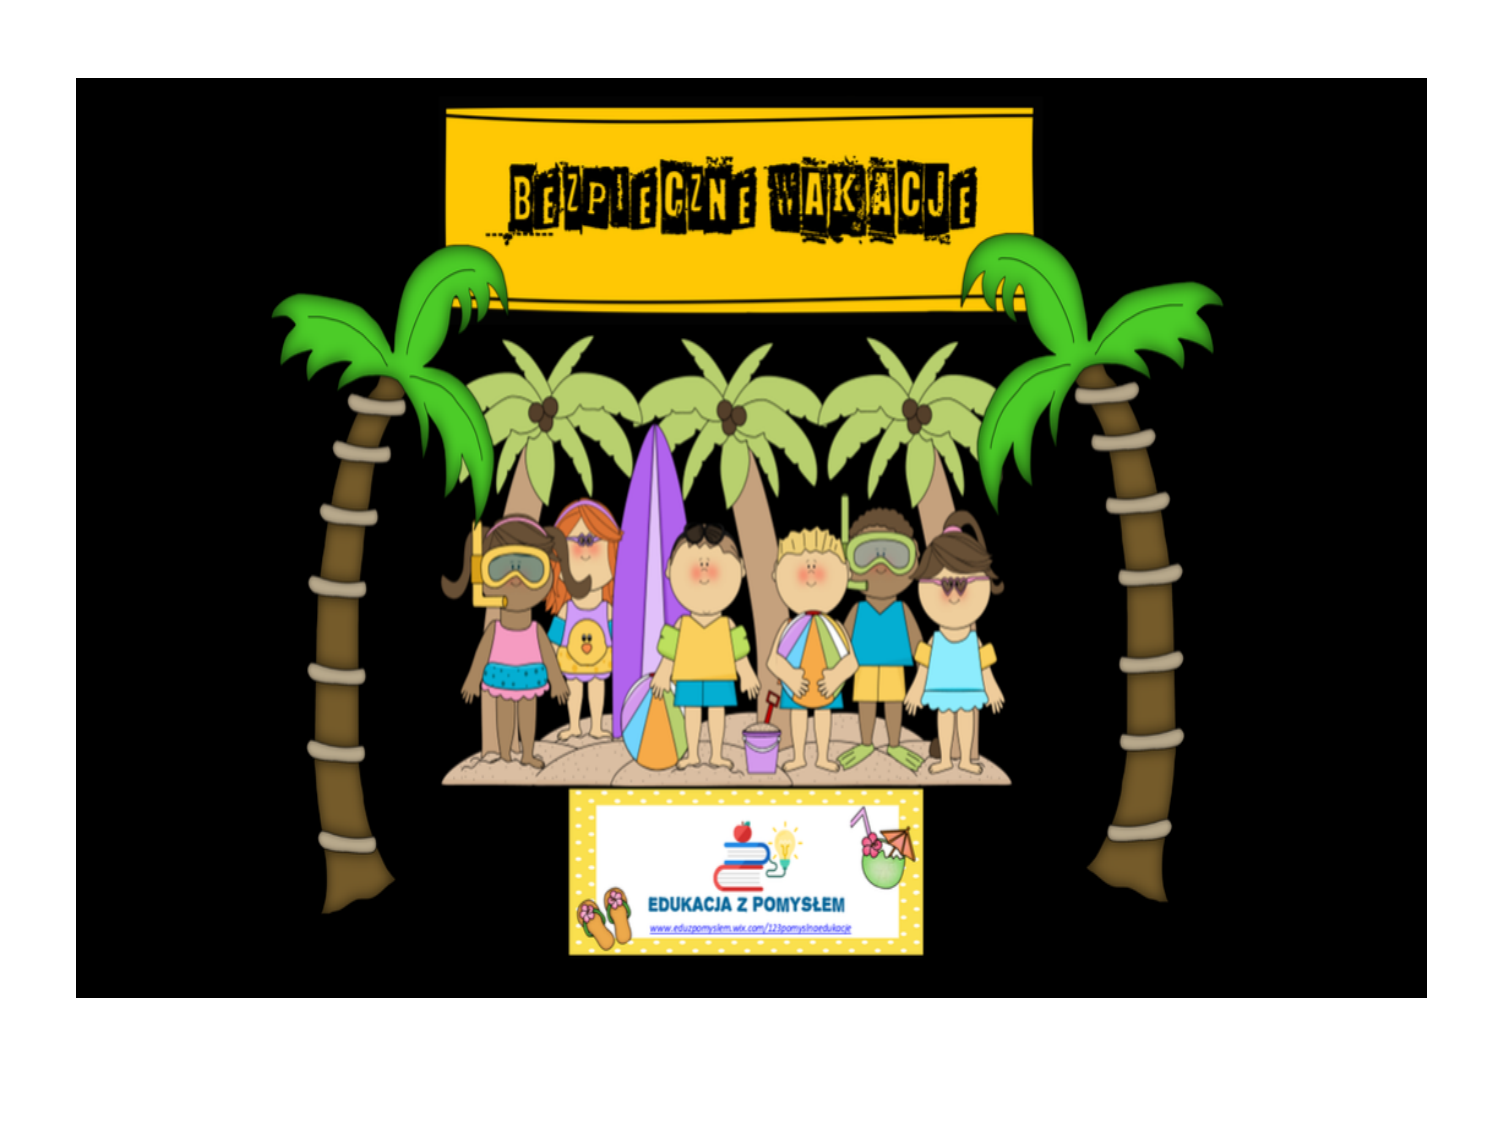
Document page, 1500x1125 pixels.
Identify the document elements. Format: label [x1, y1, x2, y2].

picture [76, 78, 1427, 998]
